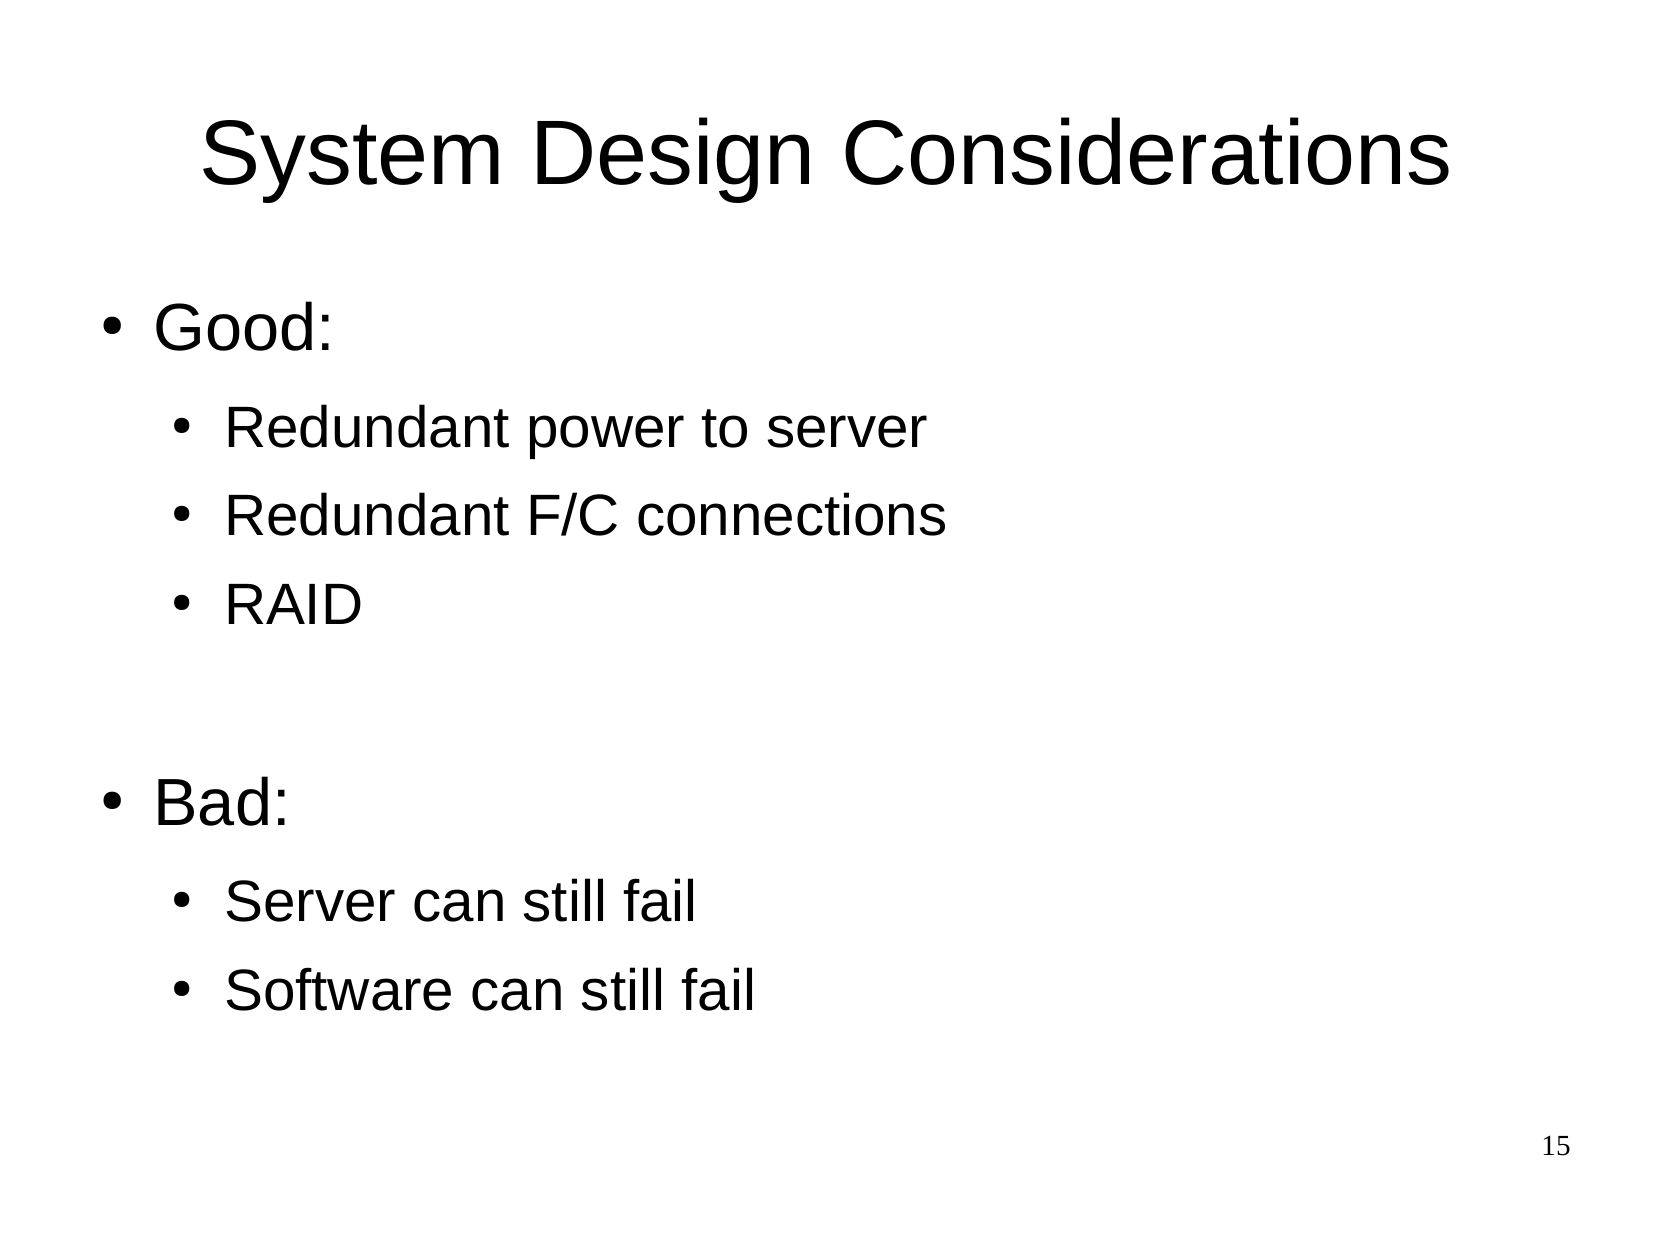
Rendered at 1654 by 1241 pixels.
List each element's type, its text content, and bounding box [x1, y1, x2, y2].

list Good: Redundant power to server Redundant F/C connections RAID Bad: Server can still fail Software can still fail [82, 290, 1571, 1109]
title System Design Considerations [82, 49, 1571, 257]
